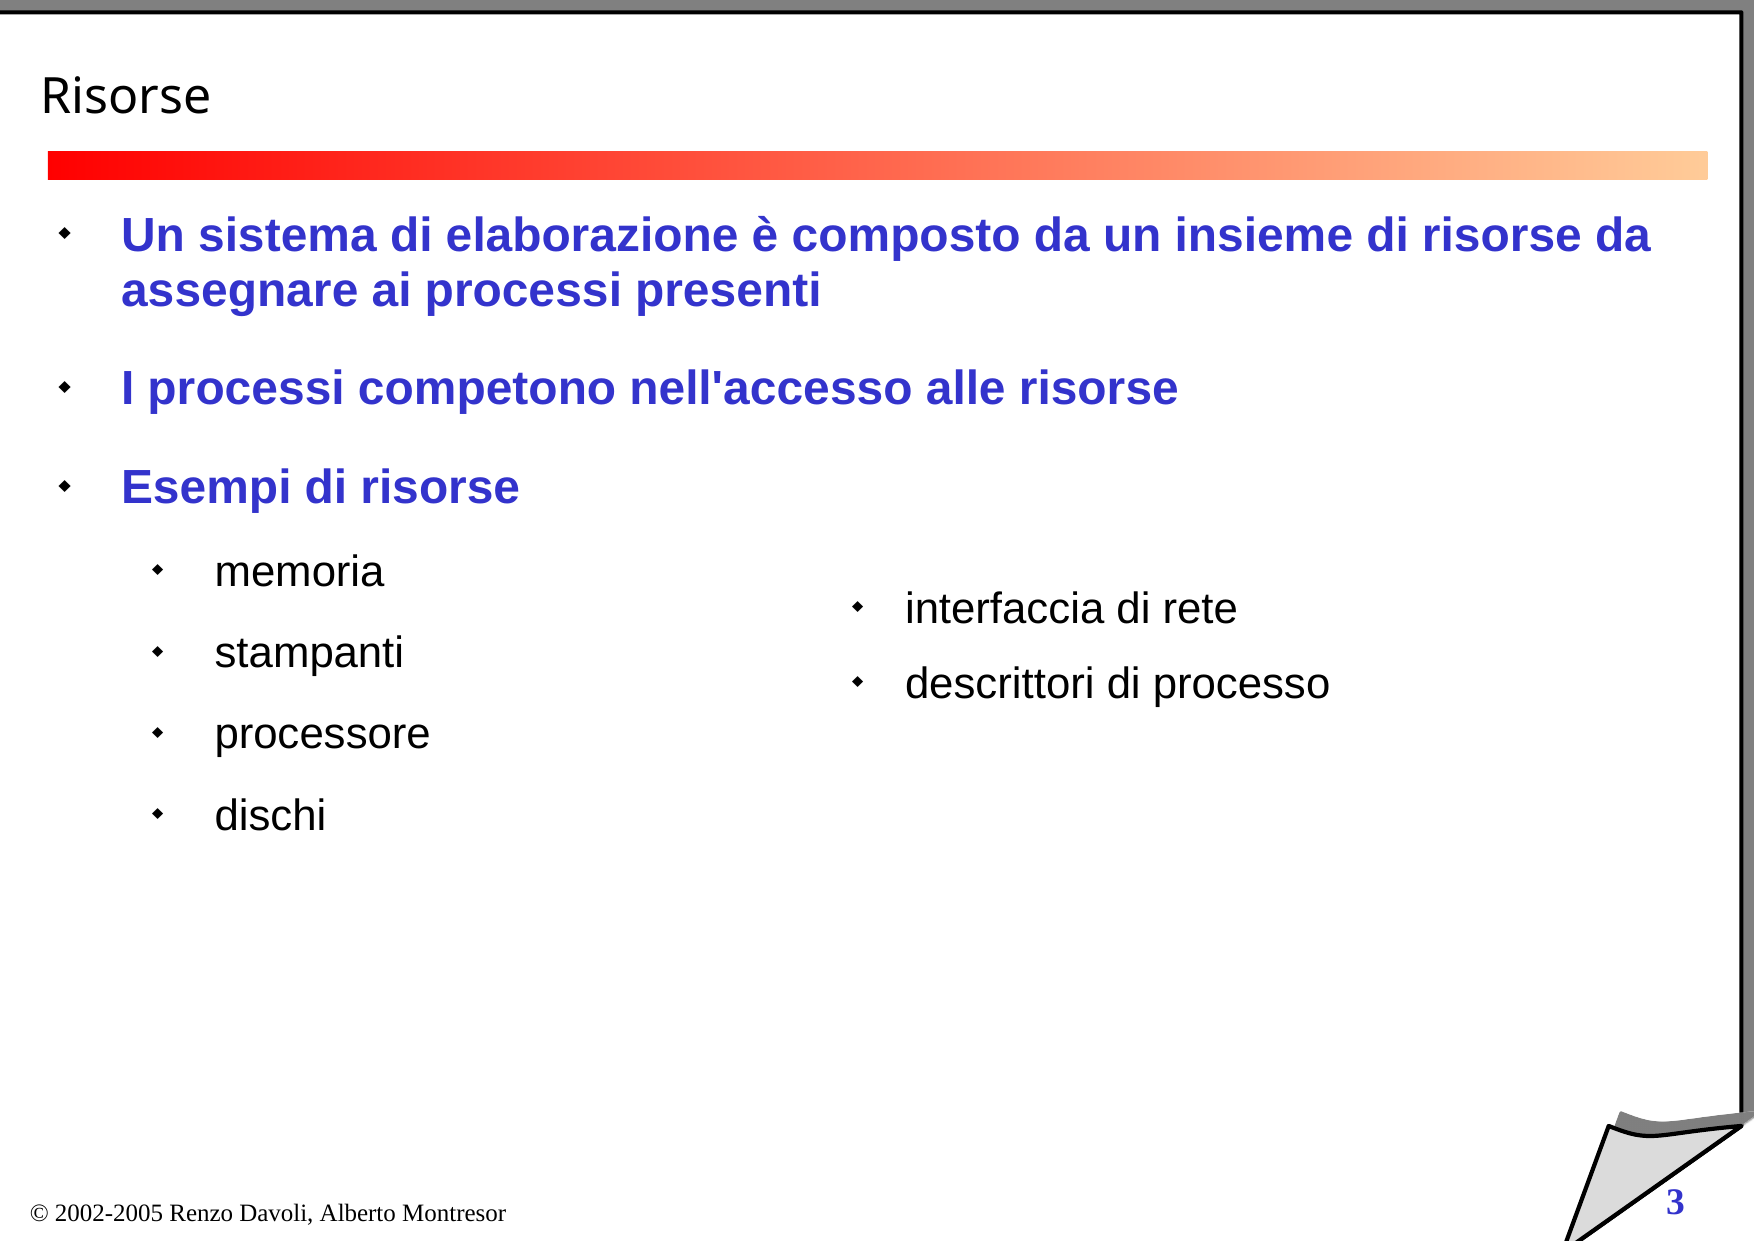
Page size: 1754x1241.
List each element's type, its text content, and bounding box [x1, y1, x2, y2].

text_box q [750, 152, 754, 179]
list Un sistema di elaborazione è composto da un insieme di risorse da assegnare ai processi presenti I processi competono nell'accesso alle risorse Esempi di risorse memoria stampanti processore dischi [58, 206, 1696, 909]
title Risorse [40, 49, 1714, 144]
text_box interfaccia di rete descrittori di processo [845, 581, 1534, 839]
